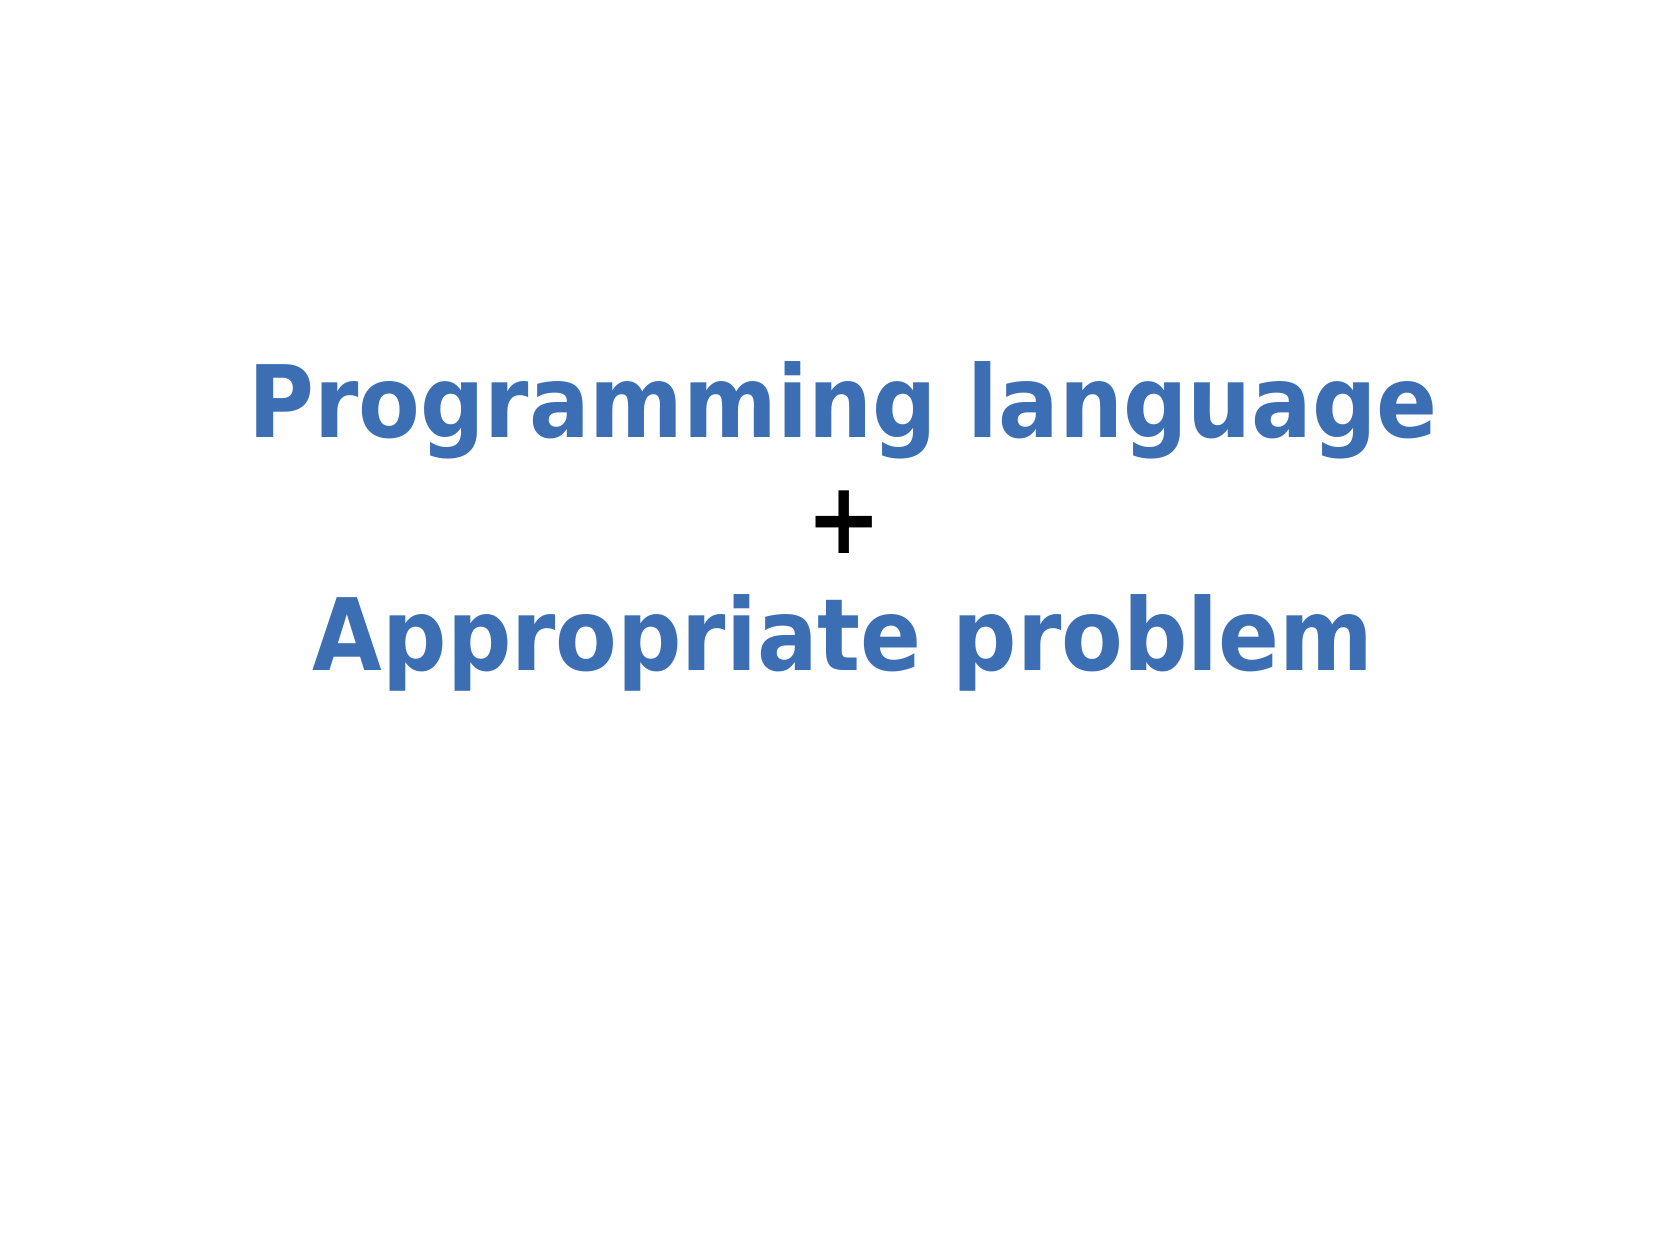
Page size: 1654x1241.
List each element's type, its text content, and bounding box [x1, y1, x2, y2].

text_box Programming language + Appropriate problem [225, 337, 1463, 751]
